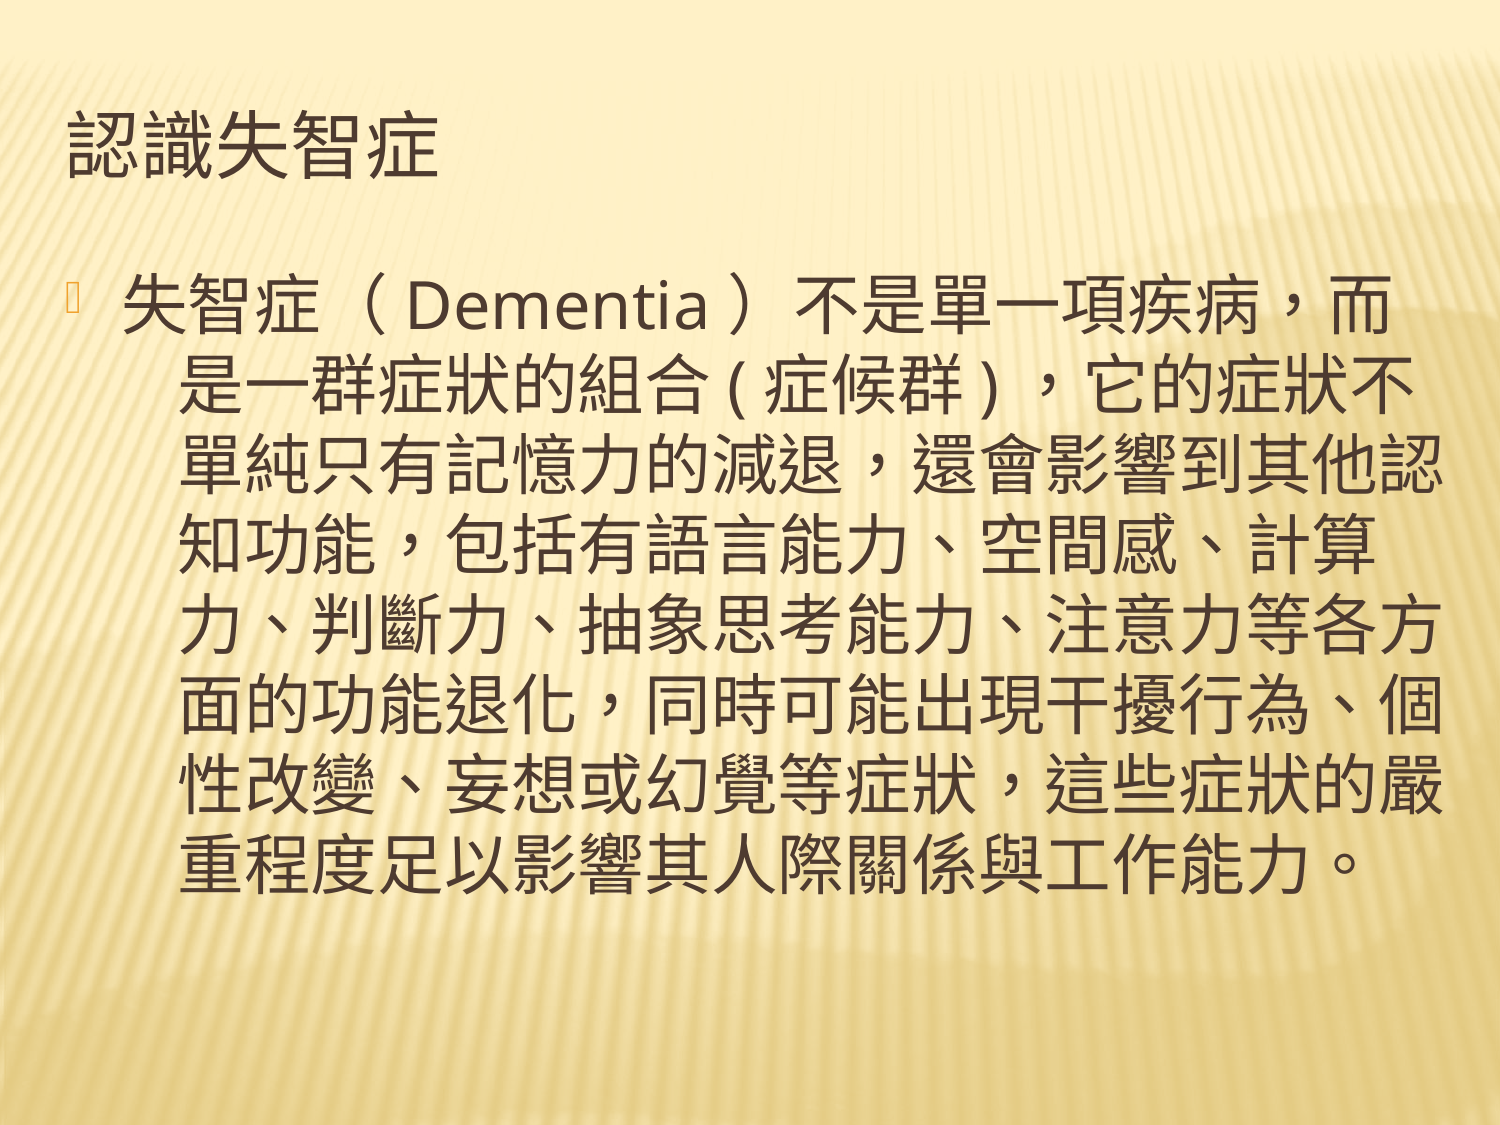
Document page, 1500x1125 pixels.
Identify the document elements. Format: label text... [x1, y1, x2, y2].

list 失智症（Dementia）不是單一項疾病，而是一群症狀的組合(症候群)，它的症狀不單純只有記憶力的減退，還會影響到其他認知功能，包括有語言能力、空間感、計算力、判斷力、抽象思考能力、注意力等各方面的功能退化，同時可能出現干擾行為、個性改變、妄想或幻覺等症狀，這些症狀的嚴重程度足以影響其人際關係與工作能力。 [50, 254, 1476, 998]
title 認識失智症 [50, 75, 1476, 213]
